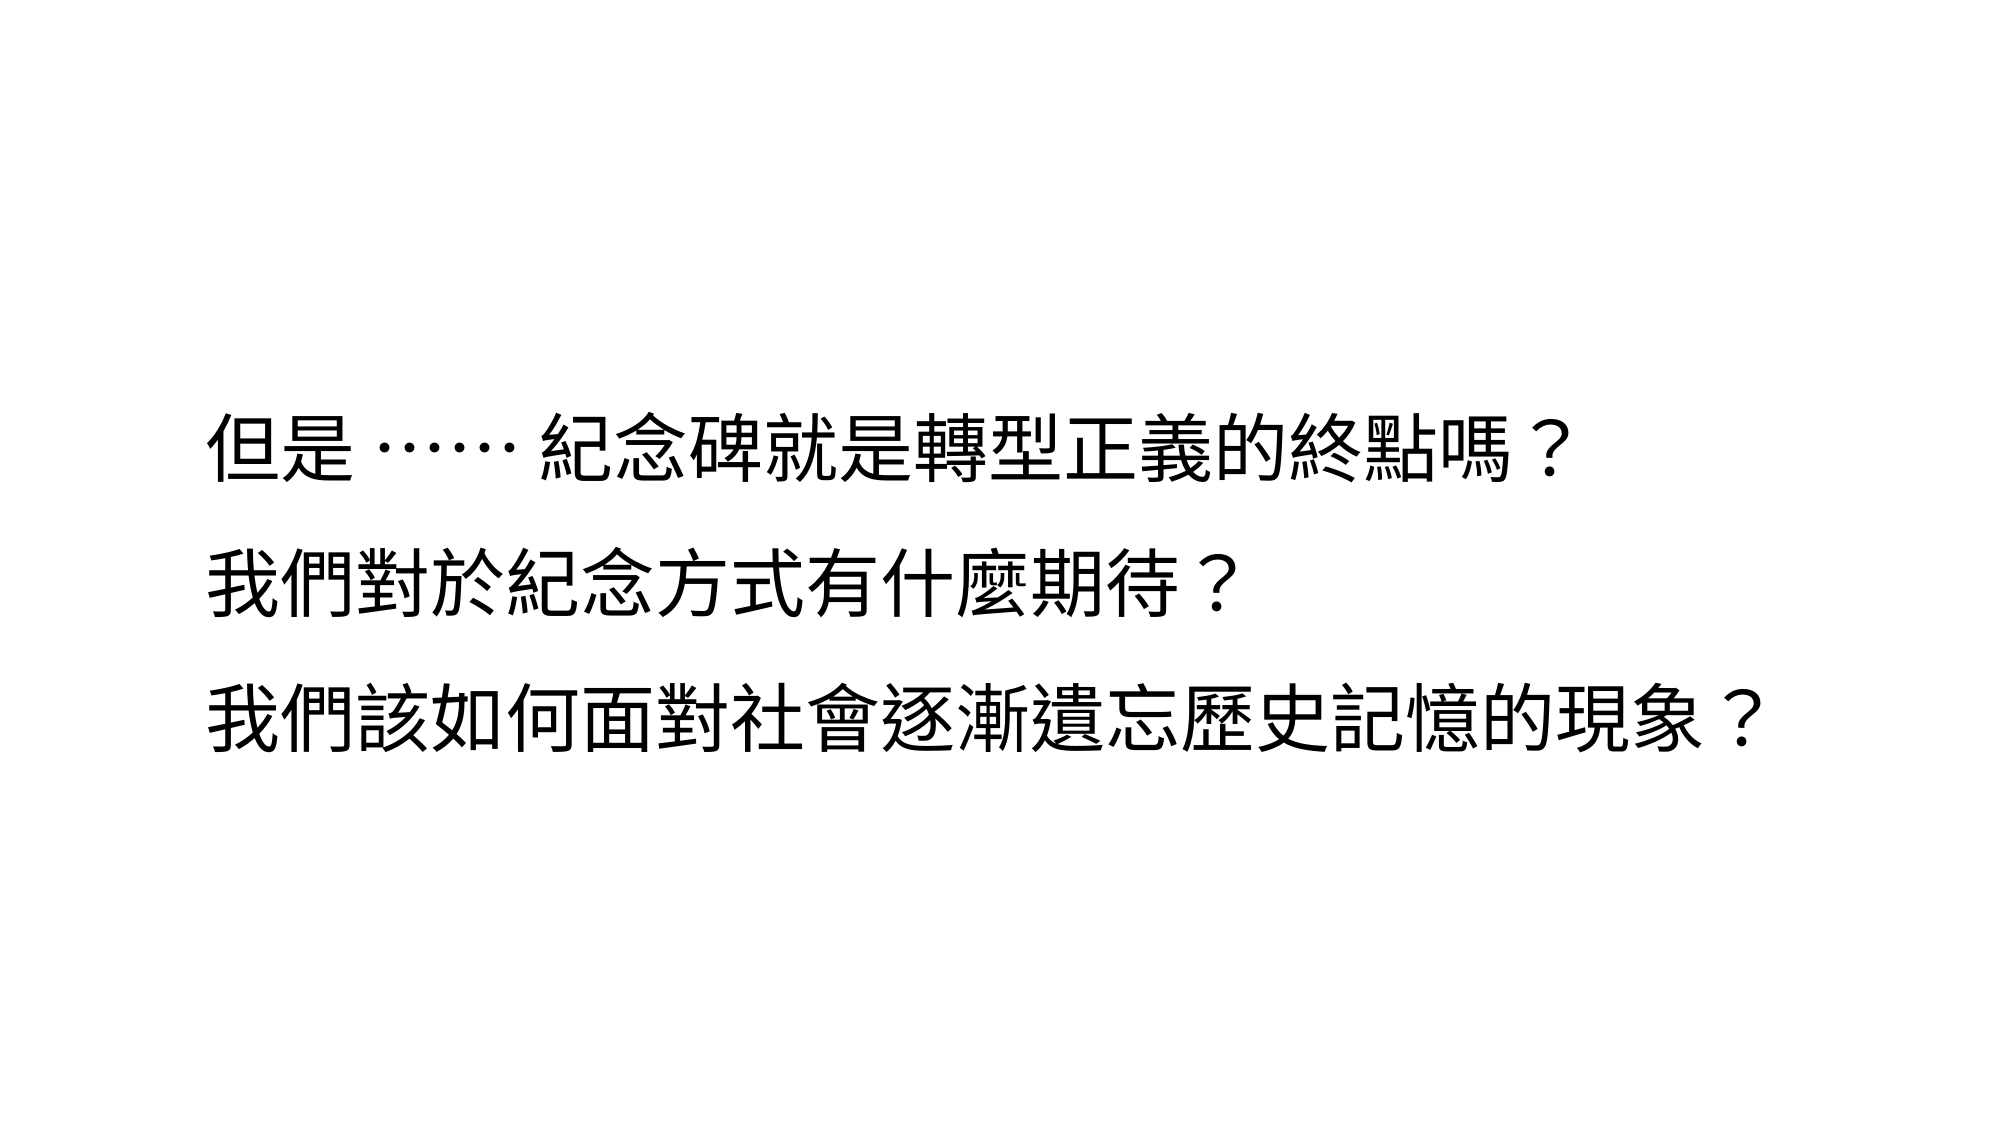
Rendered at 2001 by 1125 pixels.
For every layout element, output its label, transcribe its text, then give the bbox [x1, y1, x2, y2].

list 但是 ⋯⋯ 紀念碑就是轉型正義的終點嗎？ 我們對於紀念方式有什麼期待？ 我們該如何面對社會逐漸遺忘歷史記憶的現象？ [152, 221, 1863, 1048]
